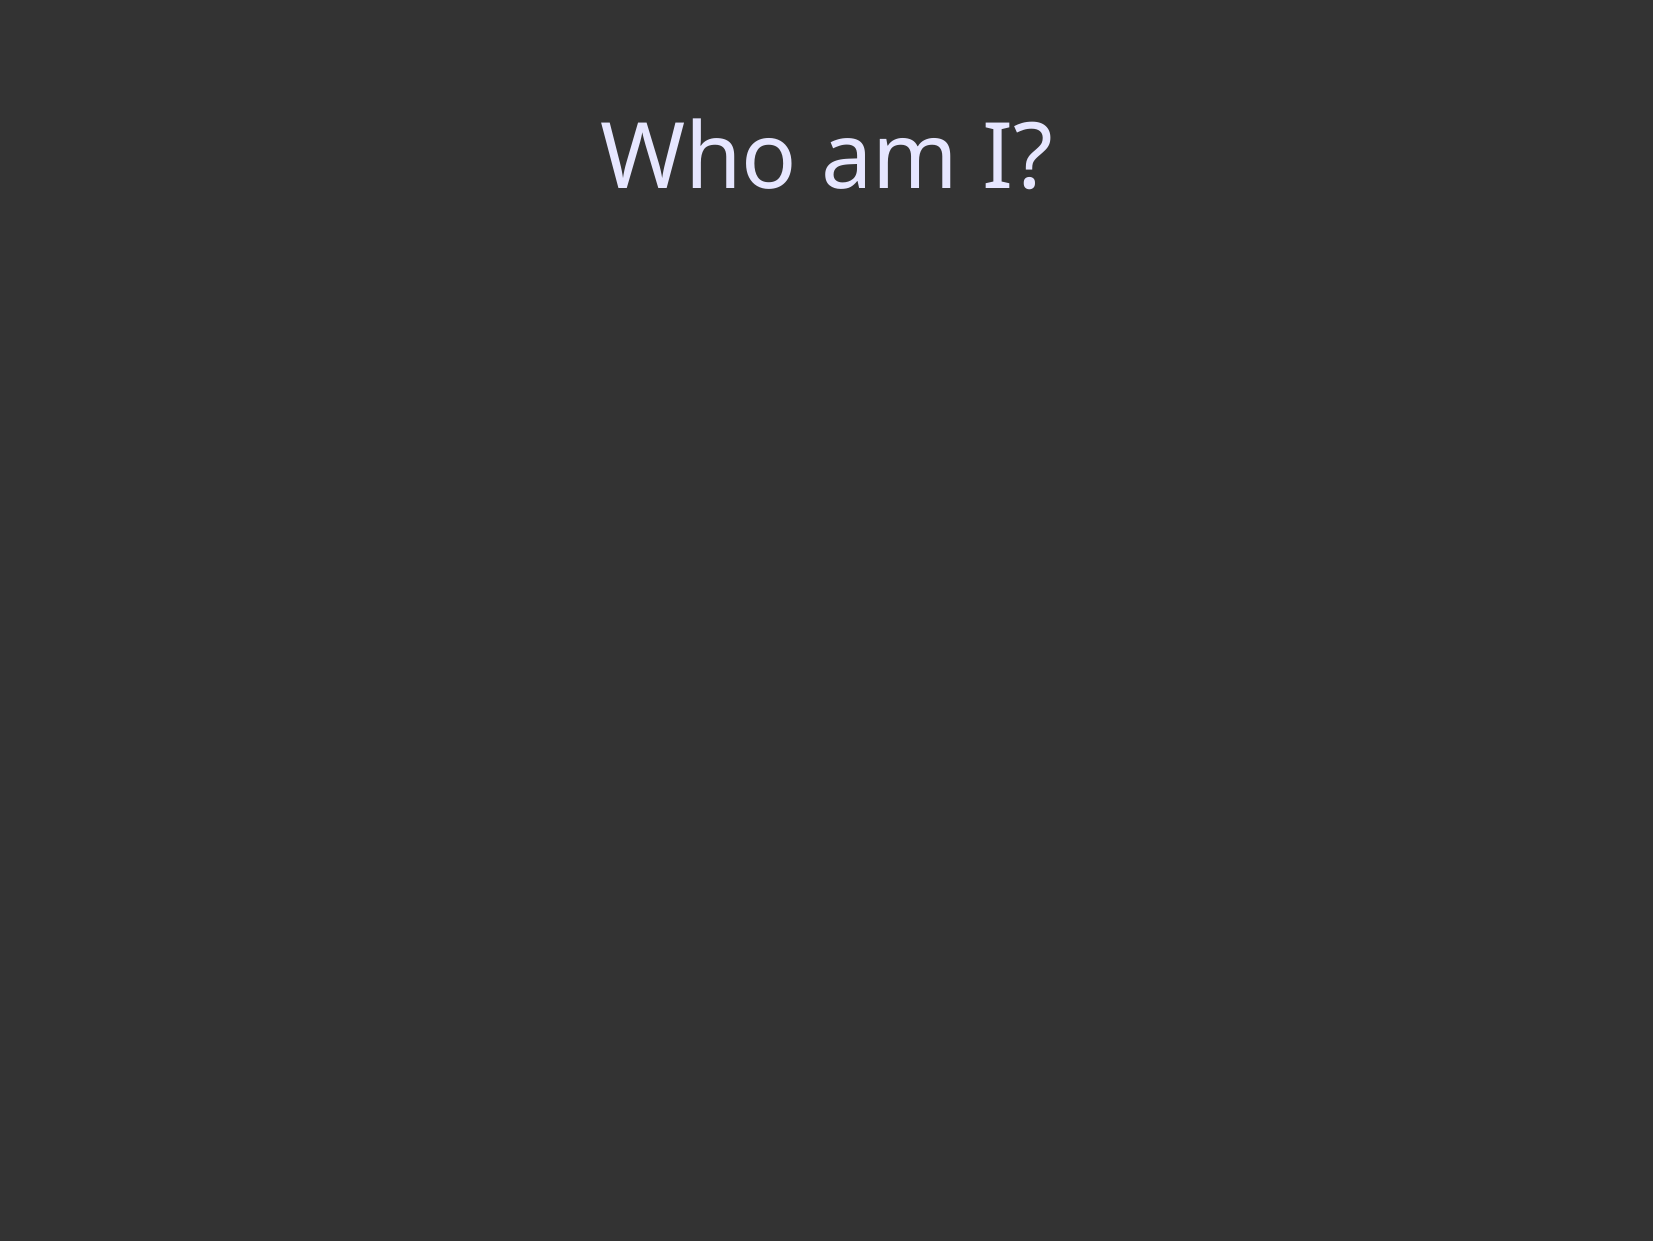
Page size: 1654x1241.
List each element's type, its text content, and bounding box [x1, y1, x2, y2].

title Who am I? [82, 49, 1571, 257]
